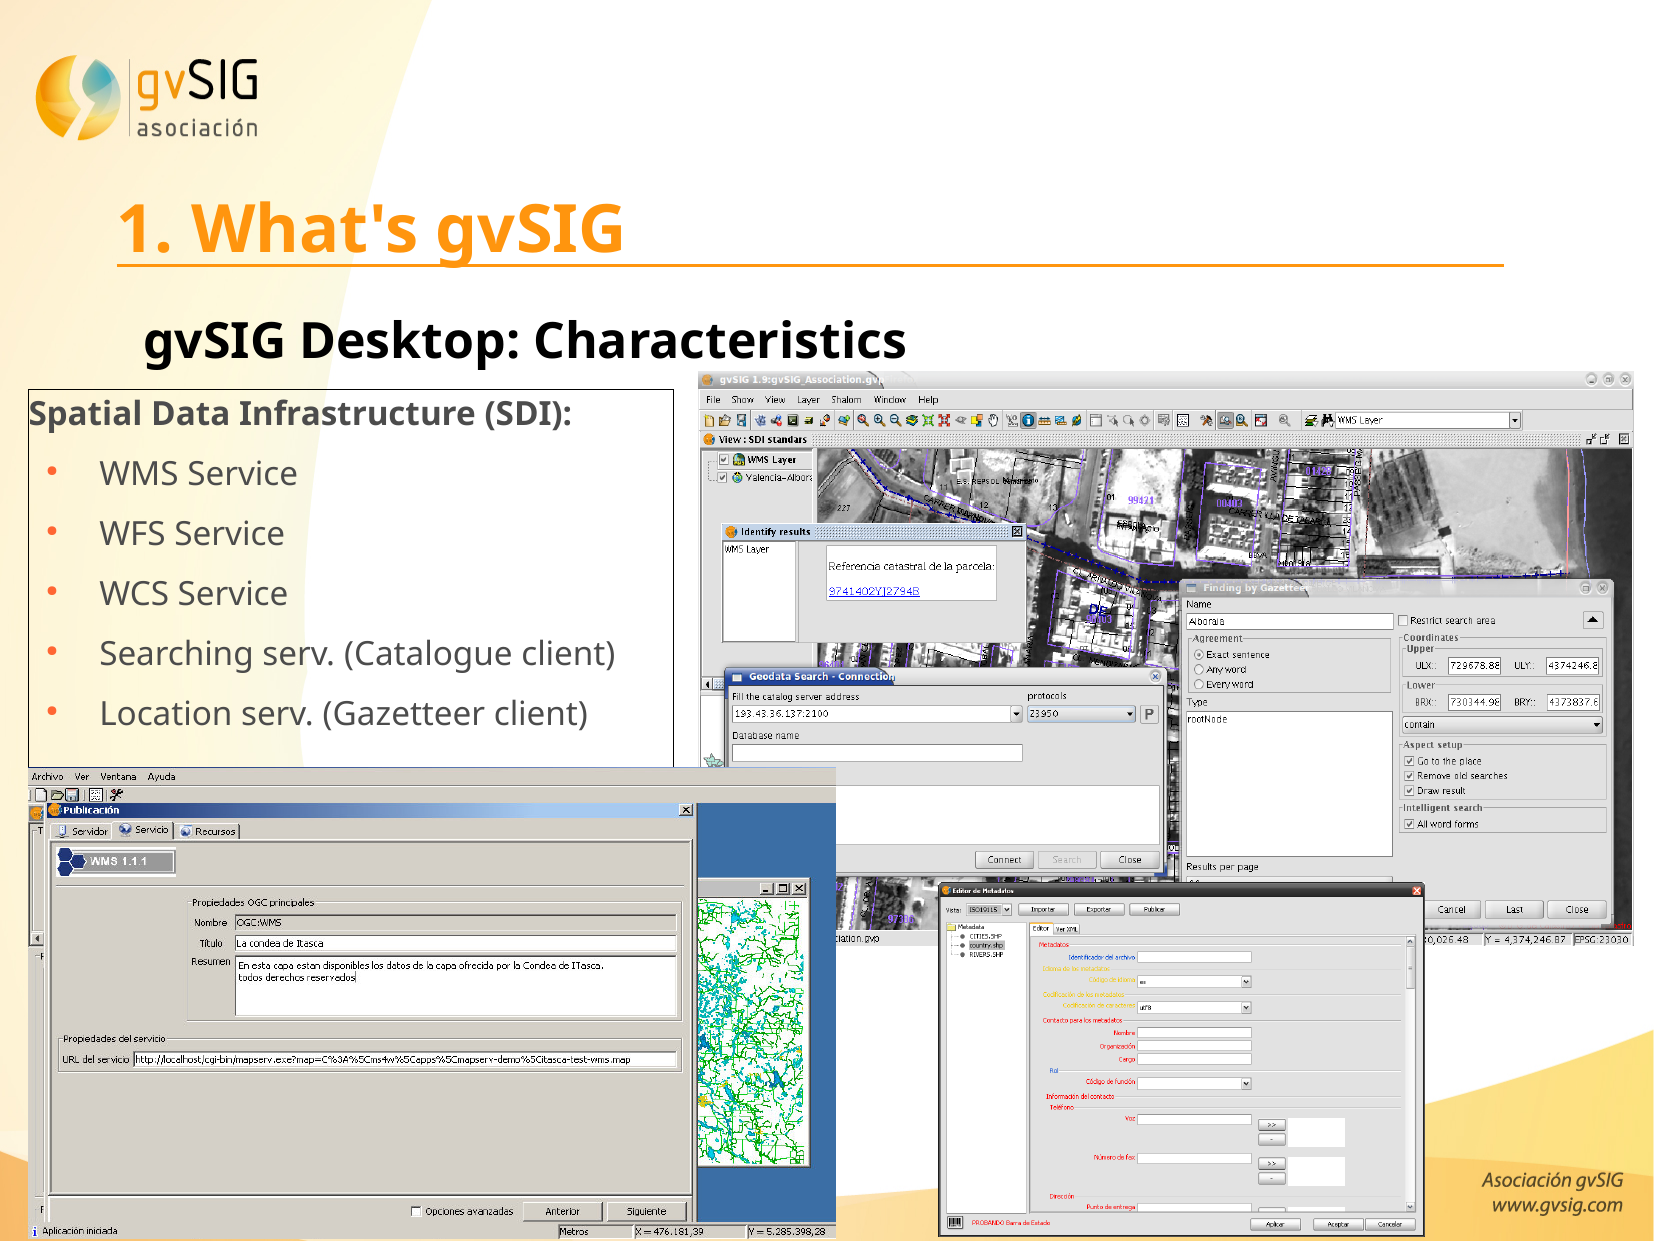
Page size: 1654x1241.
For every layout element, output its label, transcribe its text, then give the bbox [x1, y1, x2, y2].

title gvSIG Desktop: Characteristics [143, 260, 1439, 419]
picture [0, 0, 1654, 1241]
list Spatial Data Infrastructure (SDI): WMS Service WFS Service WCS Service Searching serv. (Catalogue client) Location serv. (Gazetteer client) [28, 389, 674, 748]
title 1. What's gvSIG [116, 177, 1605, 276]
